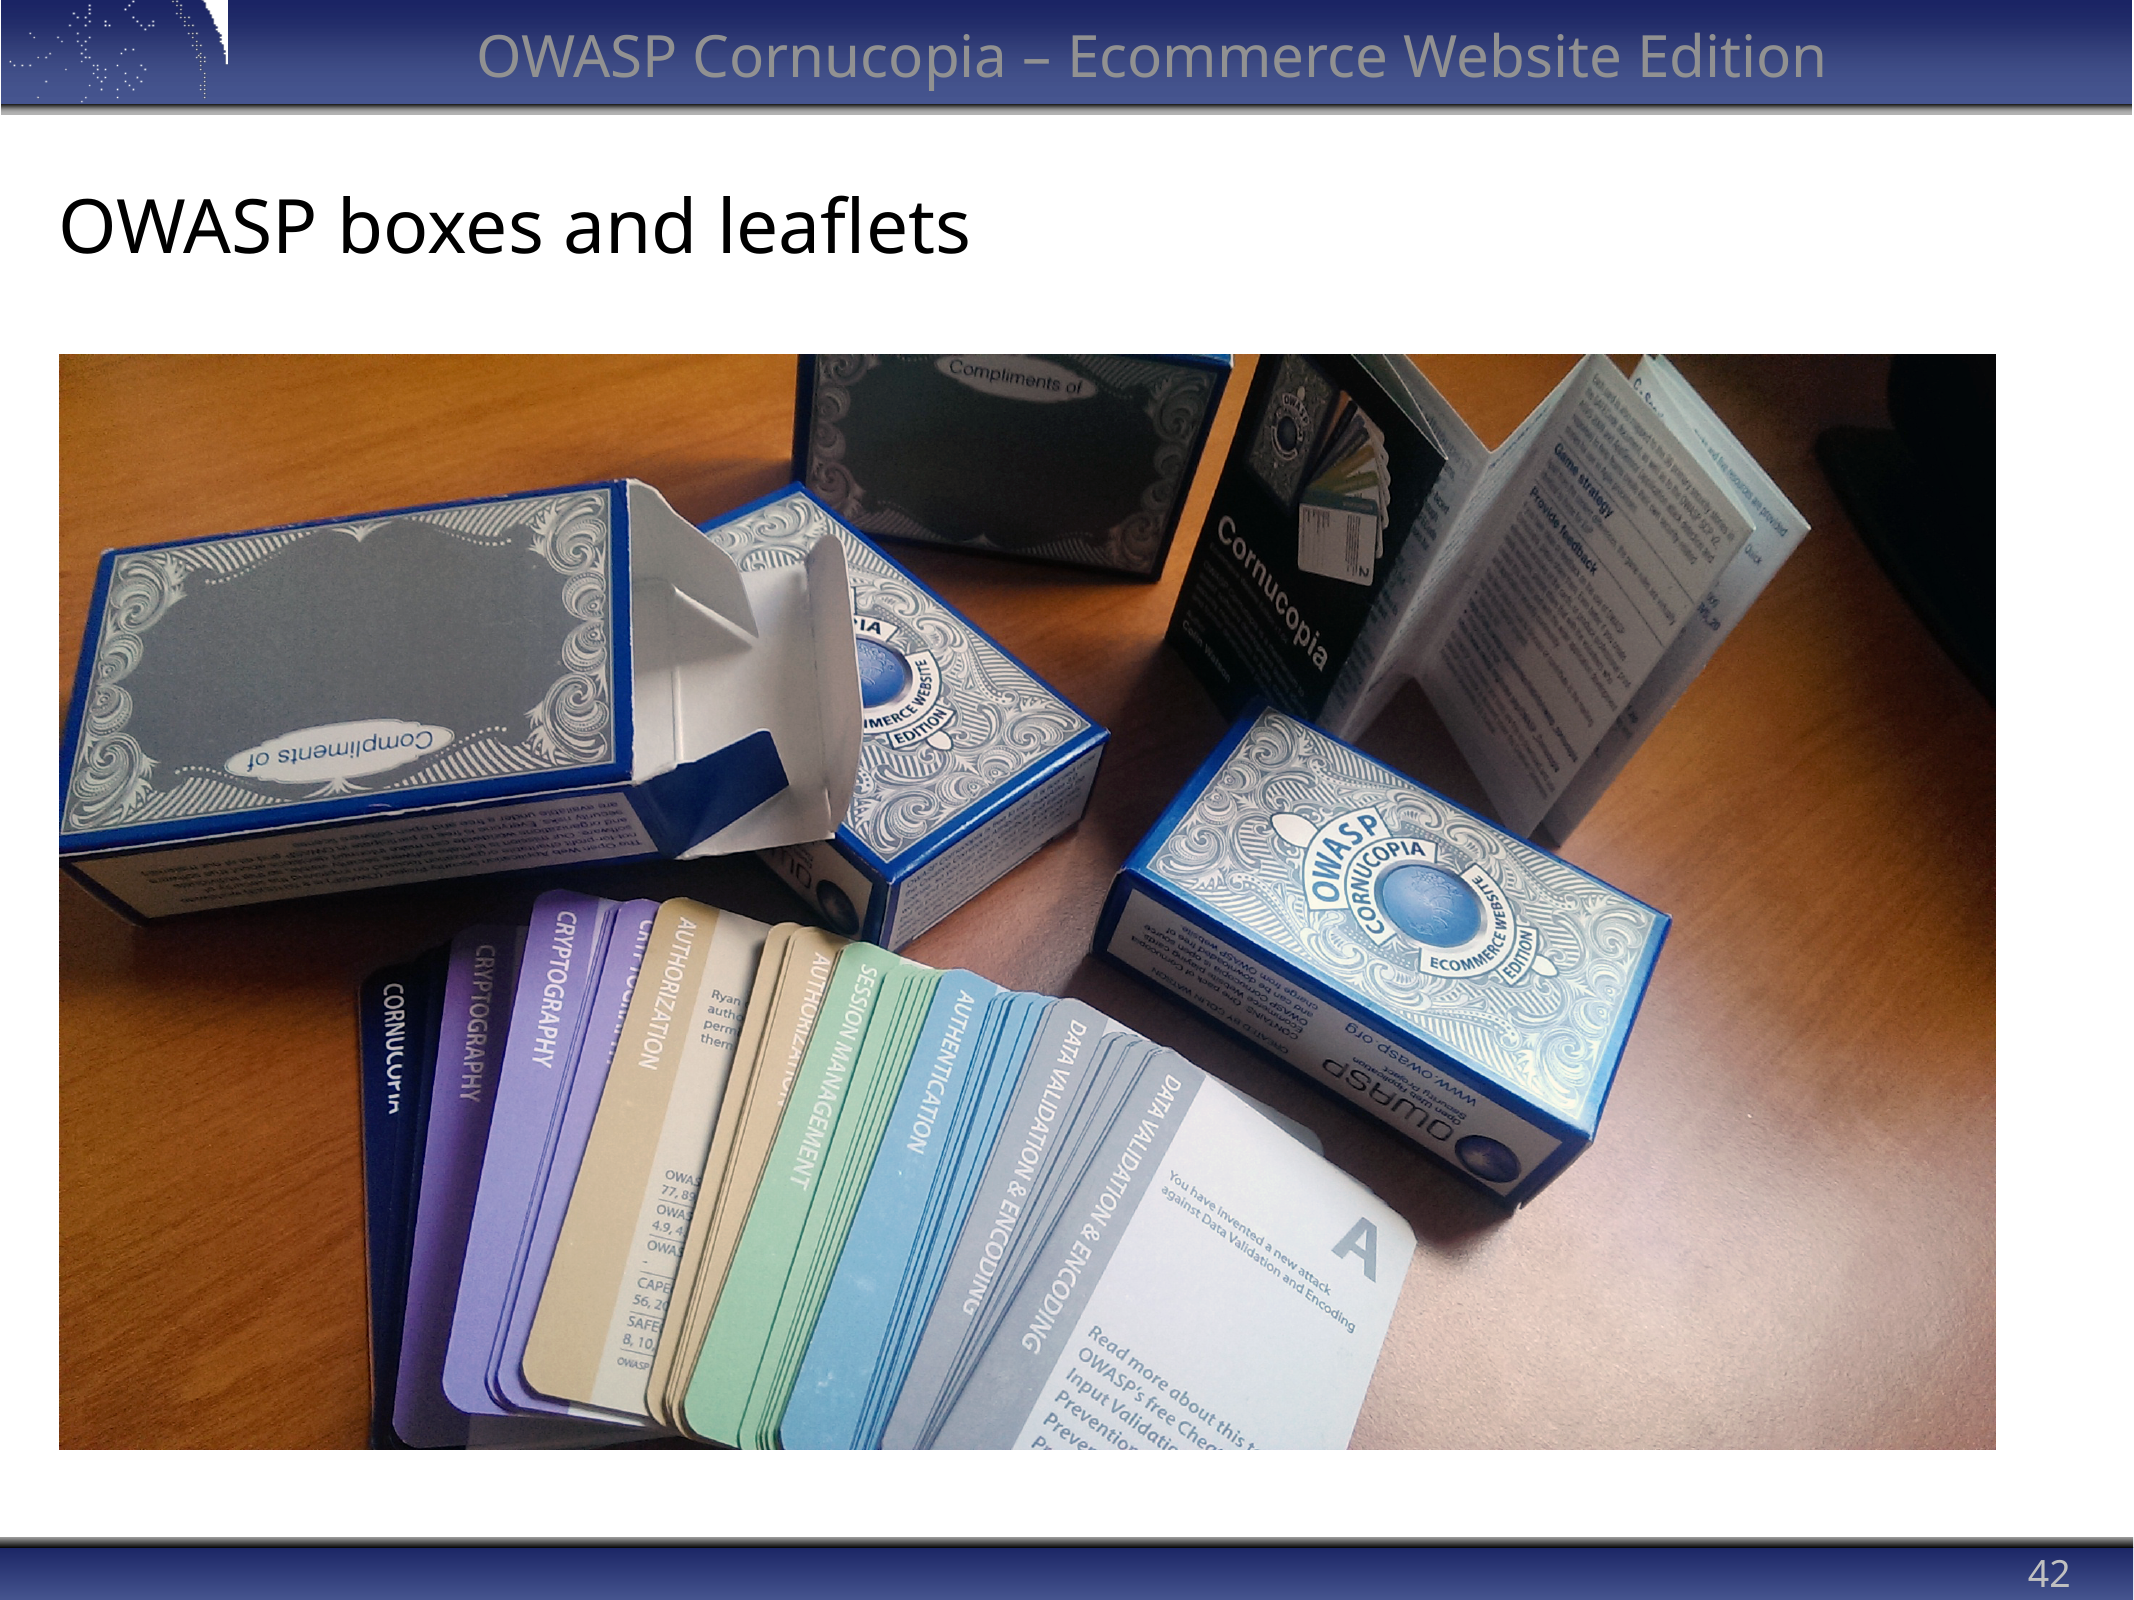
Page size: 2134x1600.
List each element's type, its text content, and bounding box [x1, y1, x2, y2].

picture [59, 354, 1996, 1450]
title OWASP boxes and leaflets [58, 124, 2126, 325]
